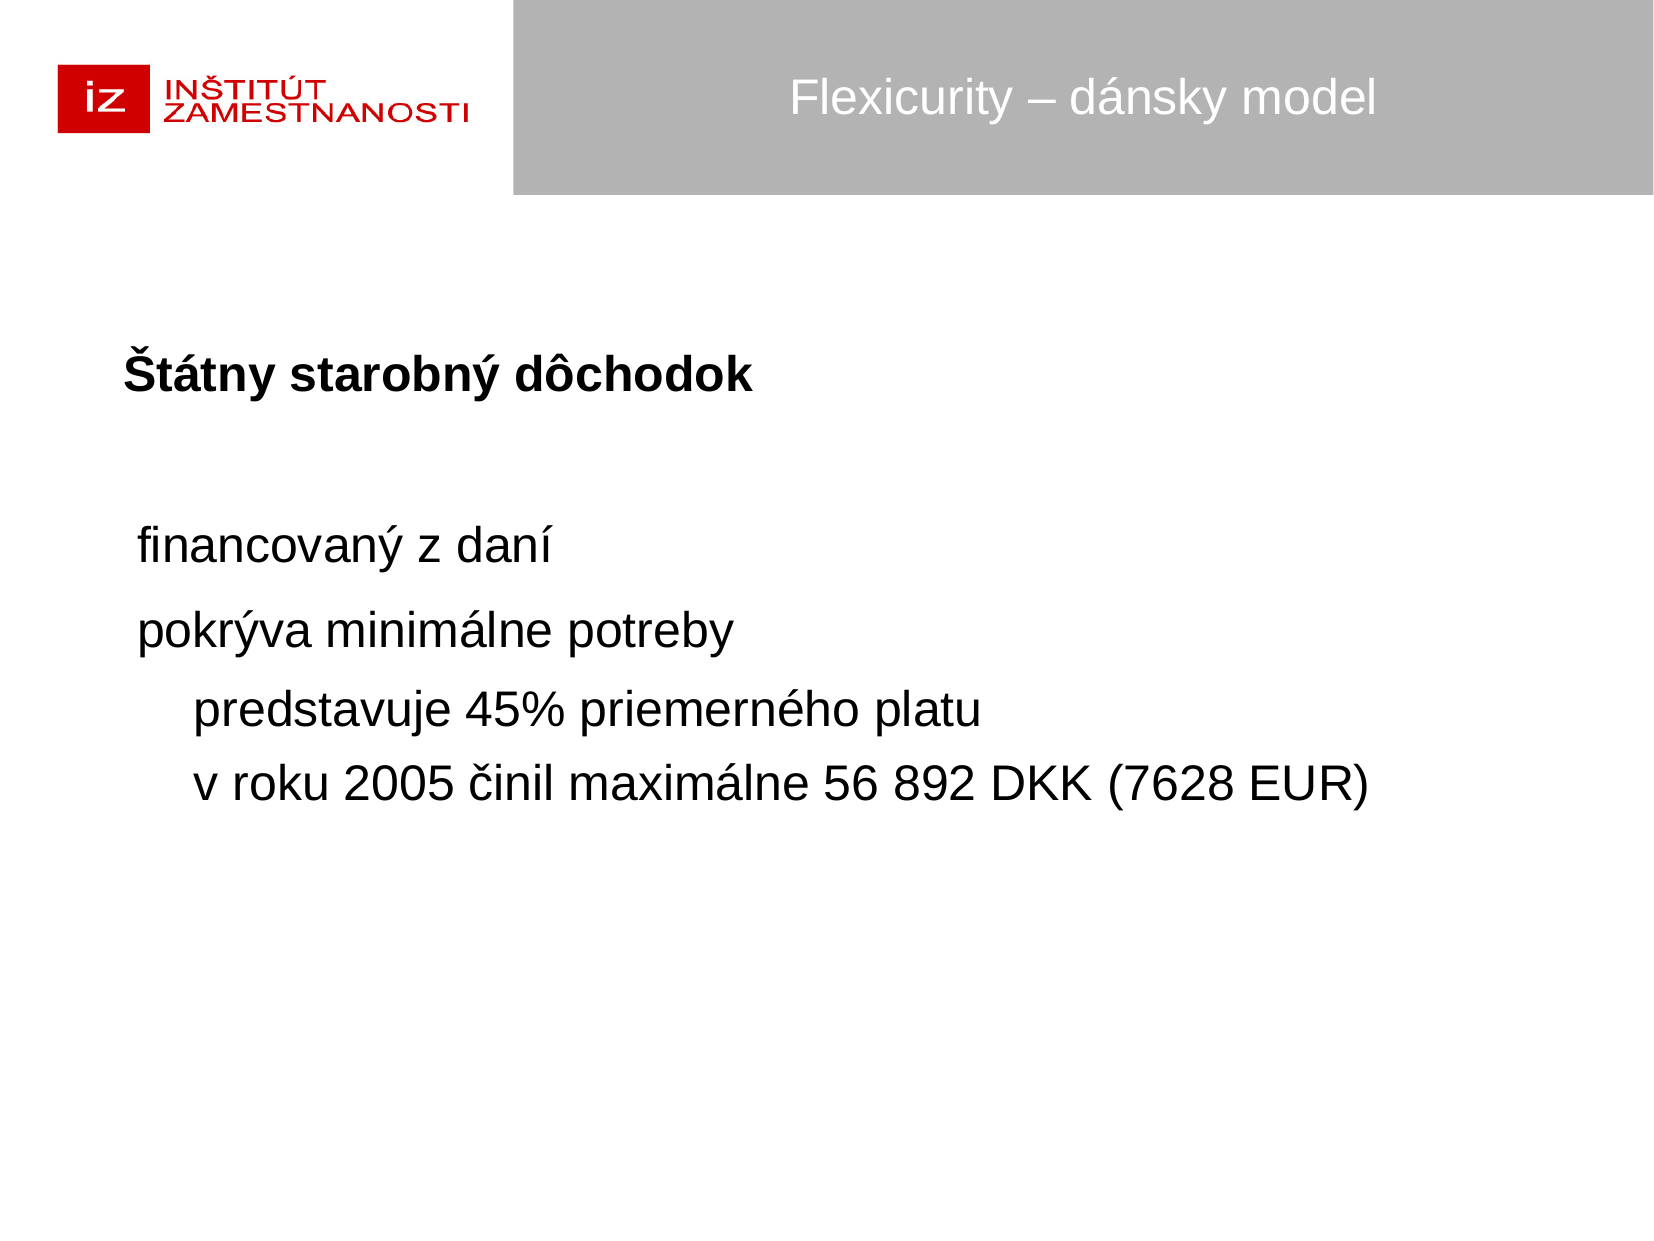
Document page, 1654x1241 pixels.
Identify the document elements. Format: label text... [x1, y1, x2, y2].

list Štátny starobný dôchodok financovaný z daní pokrýva minimálne potreby predstavuje 45% priemerného platu v roku 2005 činil maximálne 56 892 DKK (7628 EUR) [123, 346, 1536, 1214]
text_box Flexicurity – dánsky model [513, 0, 1654, 195]
picture [6, 5, 513, 189]
text_box [0, 0, 1654, 196]
